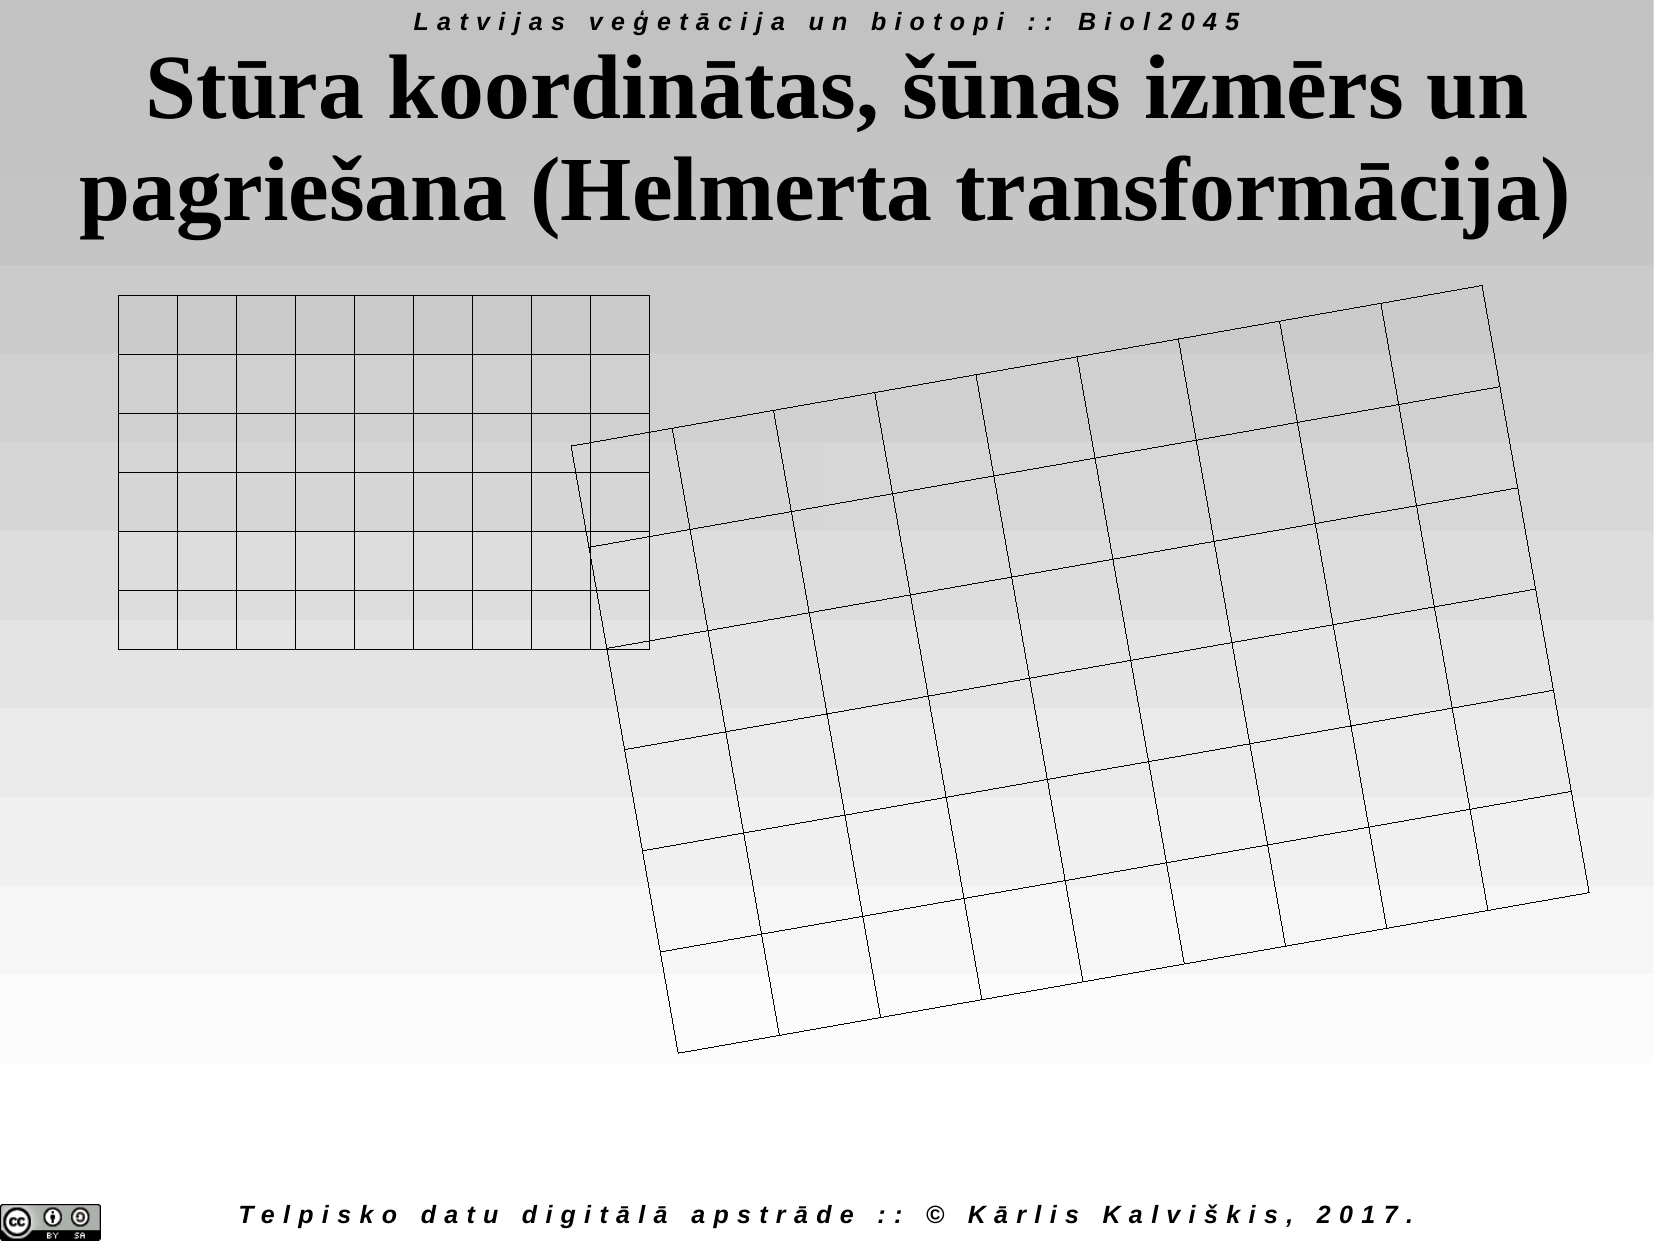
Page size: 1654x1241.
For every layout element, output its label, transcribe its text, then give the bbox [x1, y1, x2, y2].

title Stūra koordinātas, šūnas izmērs un pagriešana (Helmerta transformācija) [29, 37, 1625, 241]
picture [0, 0, 1654, 1241]
